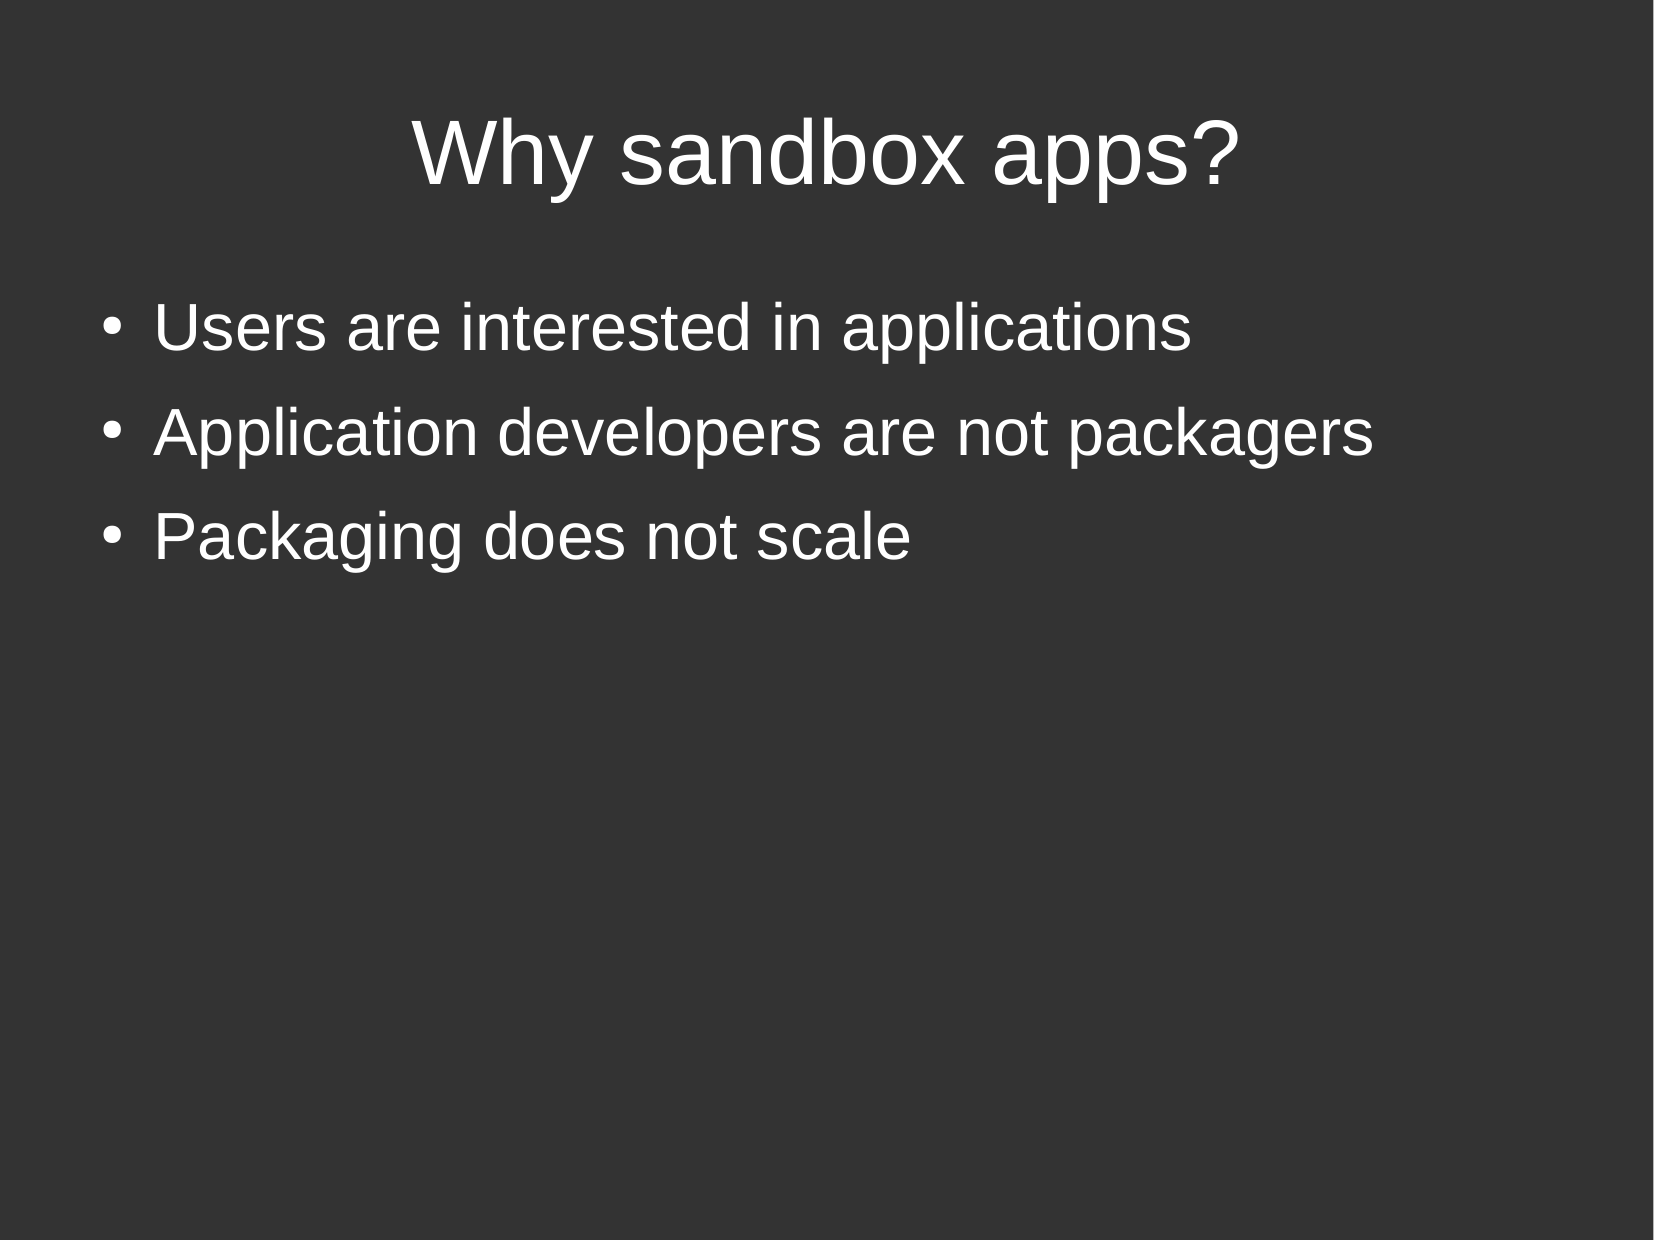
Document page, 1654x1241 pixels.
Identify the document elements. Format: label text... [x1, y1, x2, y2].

list Users are interested in applications Application developers are not packagers Packaging does not scale [82, 290, 1571, 1010]
title Why sandbox apps? [82, 49, 1571, 257]
